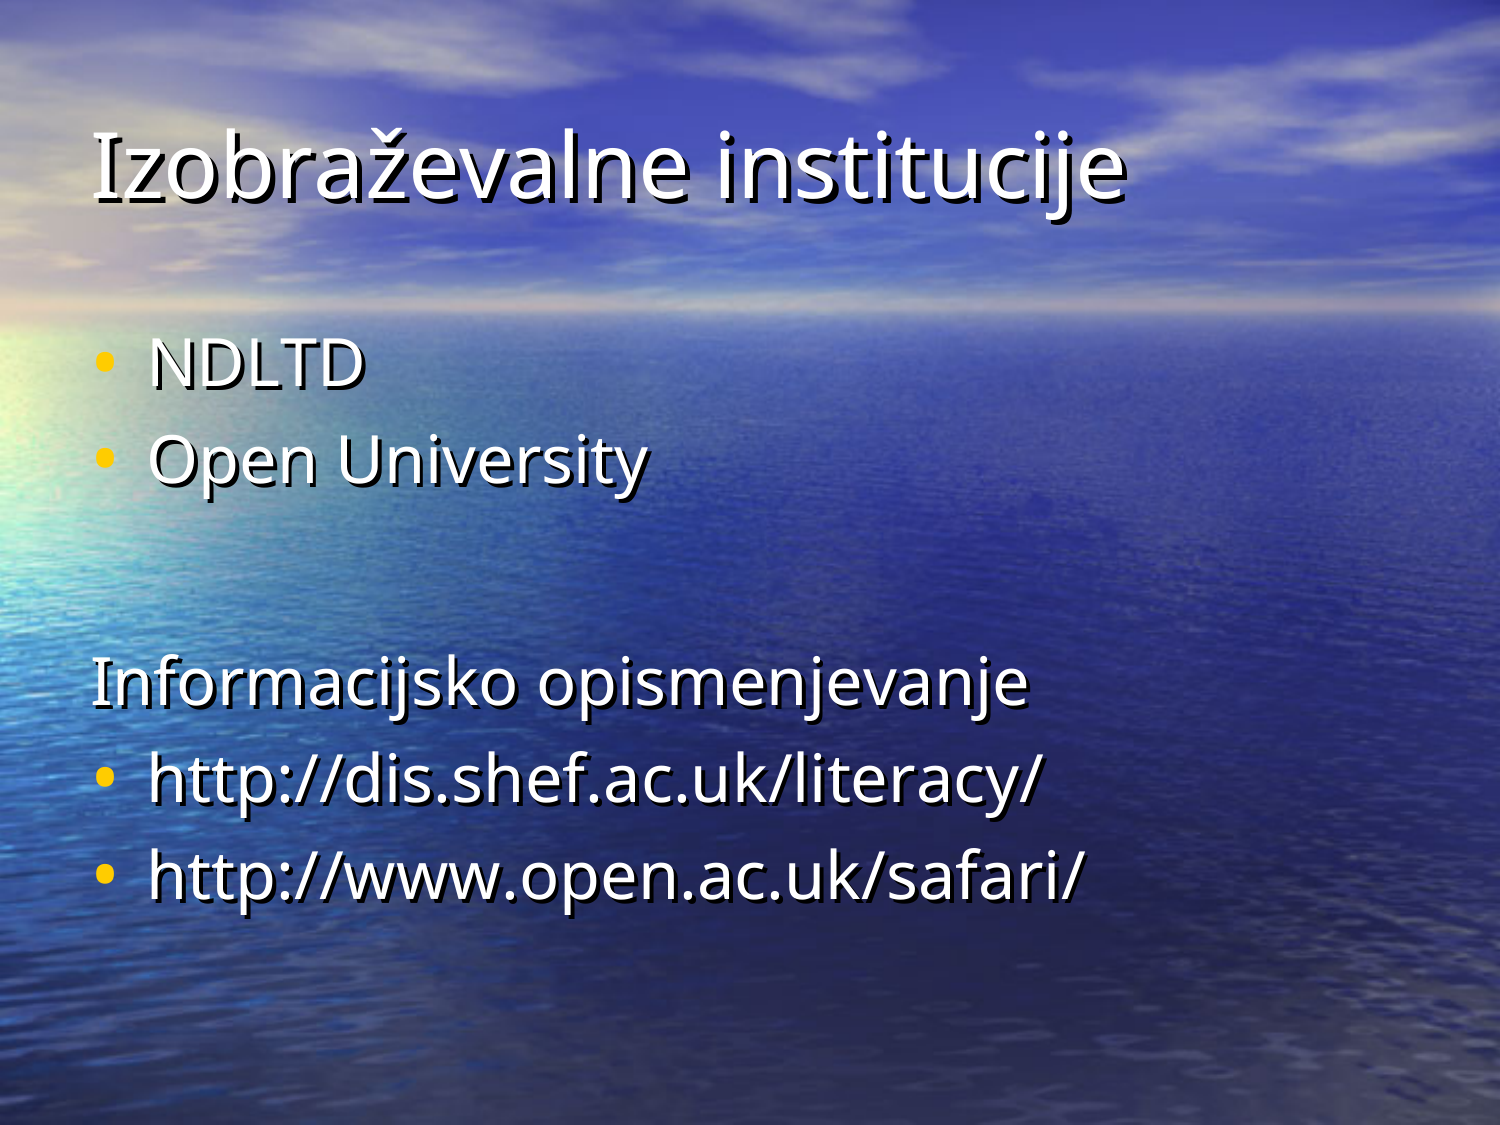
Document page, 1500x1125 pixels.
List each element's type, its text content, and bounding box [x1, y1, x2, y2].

picture [0, 0, 1500, 1125]
list NDLTD Open University Informacijsko opismenjevanje http://dis.shef.ac.uk/literacy/ http://www.open.ac.uk/safari/ [75, 312, 1426, 988]
title Izobraževalne institucije [75, 47, 1426, 276]
